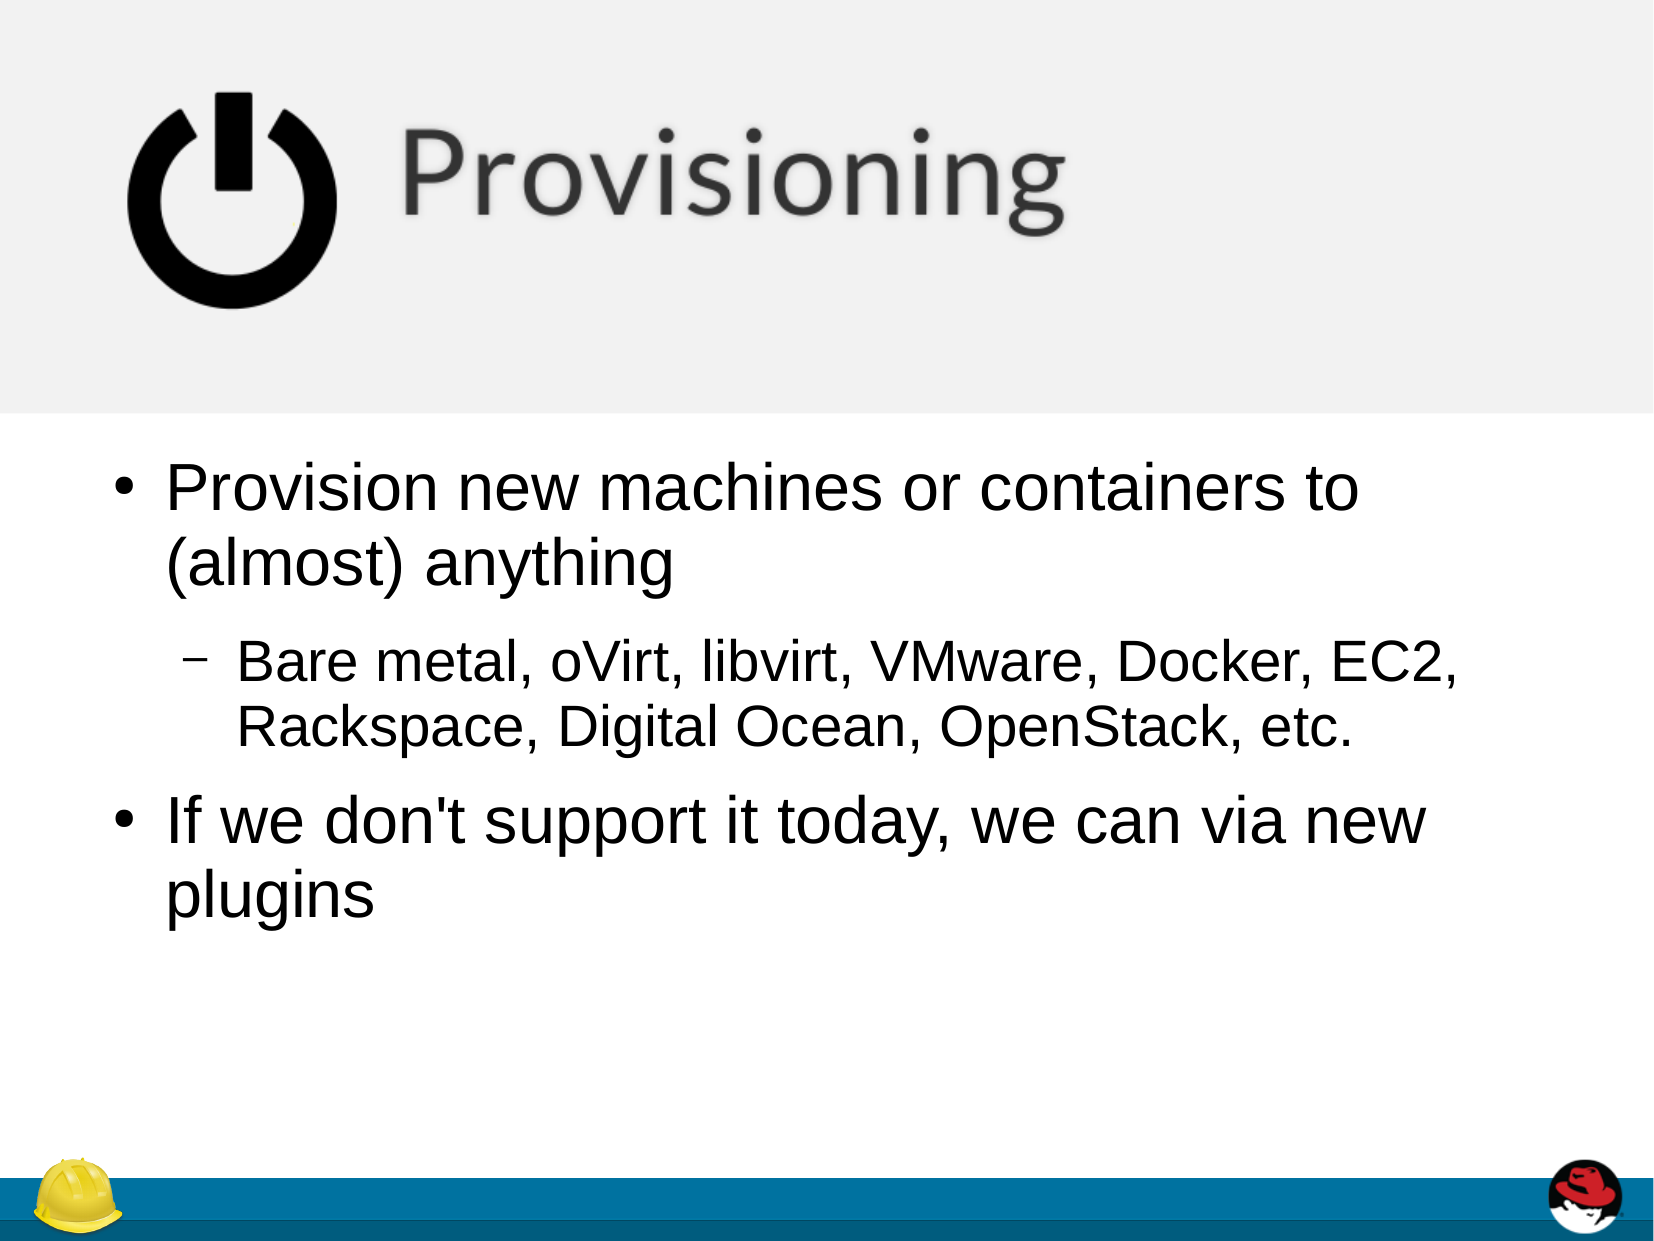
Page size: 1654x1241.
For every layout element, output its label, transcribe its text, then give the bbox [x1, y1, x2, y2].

picture [1547, 1157, 1630, 1233]
picture [76, 35, 1335, 376]
picture [23, 1145, 130, 1235]
text_box [0, 0, 1654, 414]
list Provision new machines or containers to (almost) anything Bare metal, oVirt, libvirt, VMware, Docker, EC2, Rackspace, Digital Ocean, OpenStack, etc. If we don't support it today, we can via new plugins [94, 450, 1583, 934]
